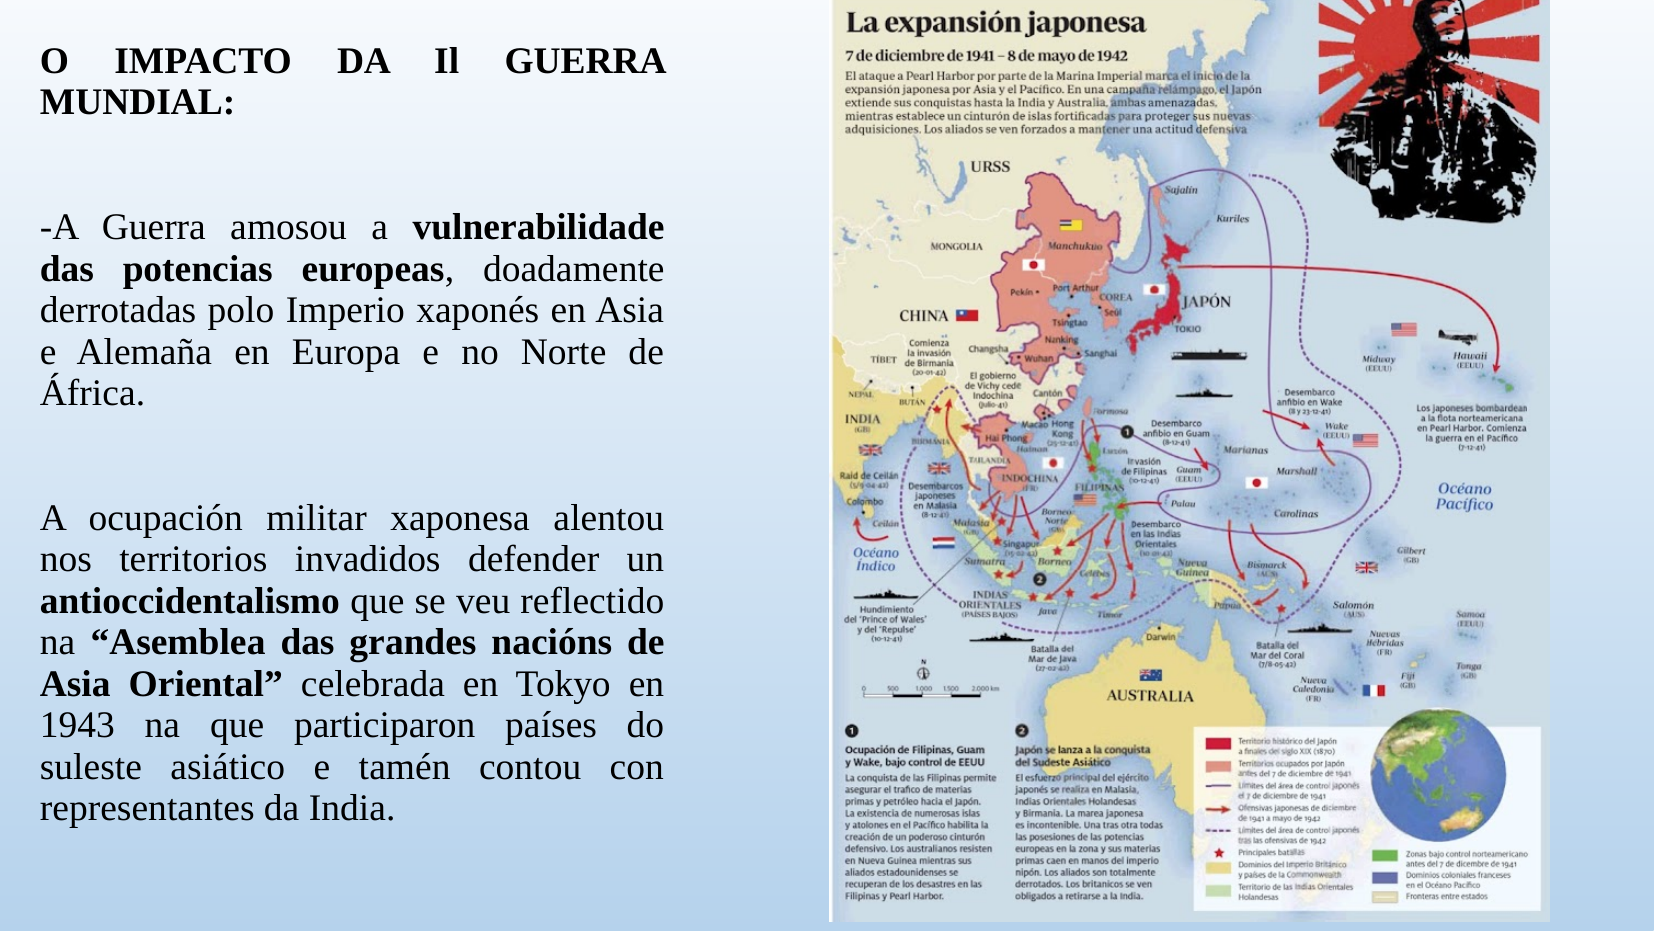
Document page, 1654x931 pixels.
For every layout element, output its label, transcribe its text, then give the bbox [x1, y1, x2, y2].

text_box O IMPACTO DA Il GUERRA MUNDIAL: -A Guerra amosou a vulnerabilidade das potencias europeas, doadamente derrotadas polo Imperio xaponés en Asia e Alemaña en Europa e no Norte de África. A ocupación militar xaponesa alentou nos territorios invadidos defender un antioccidentalismo que se veu reflectido na “Asemblea das grandes nacións de Asia Oriental” celebrada en Tokyo en 1943 na que participaron países do suleste asiático e tamén contou con representantes da India. [24, 32, 680, 911]
picture [829, 0, 1550, 922]
